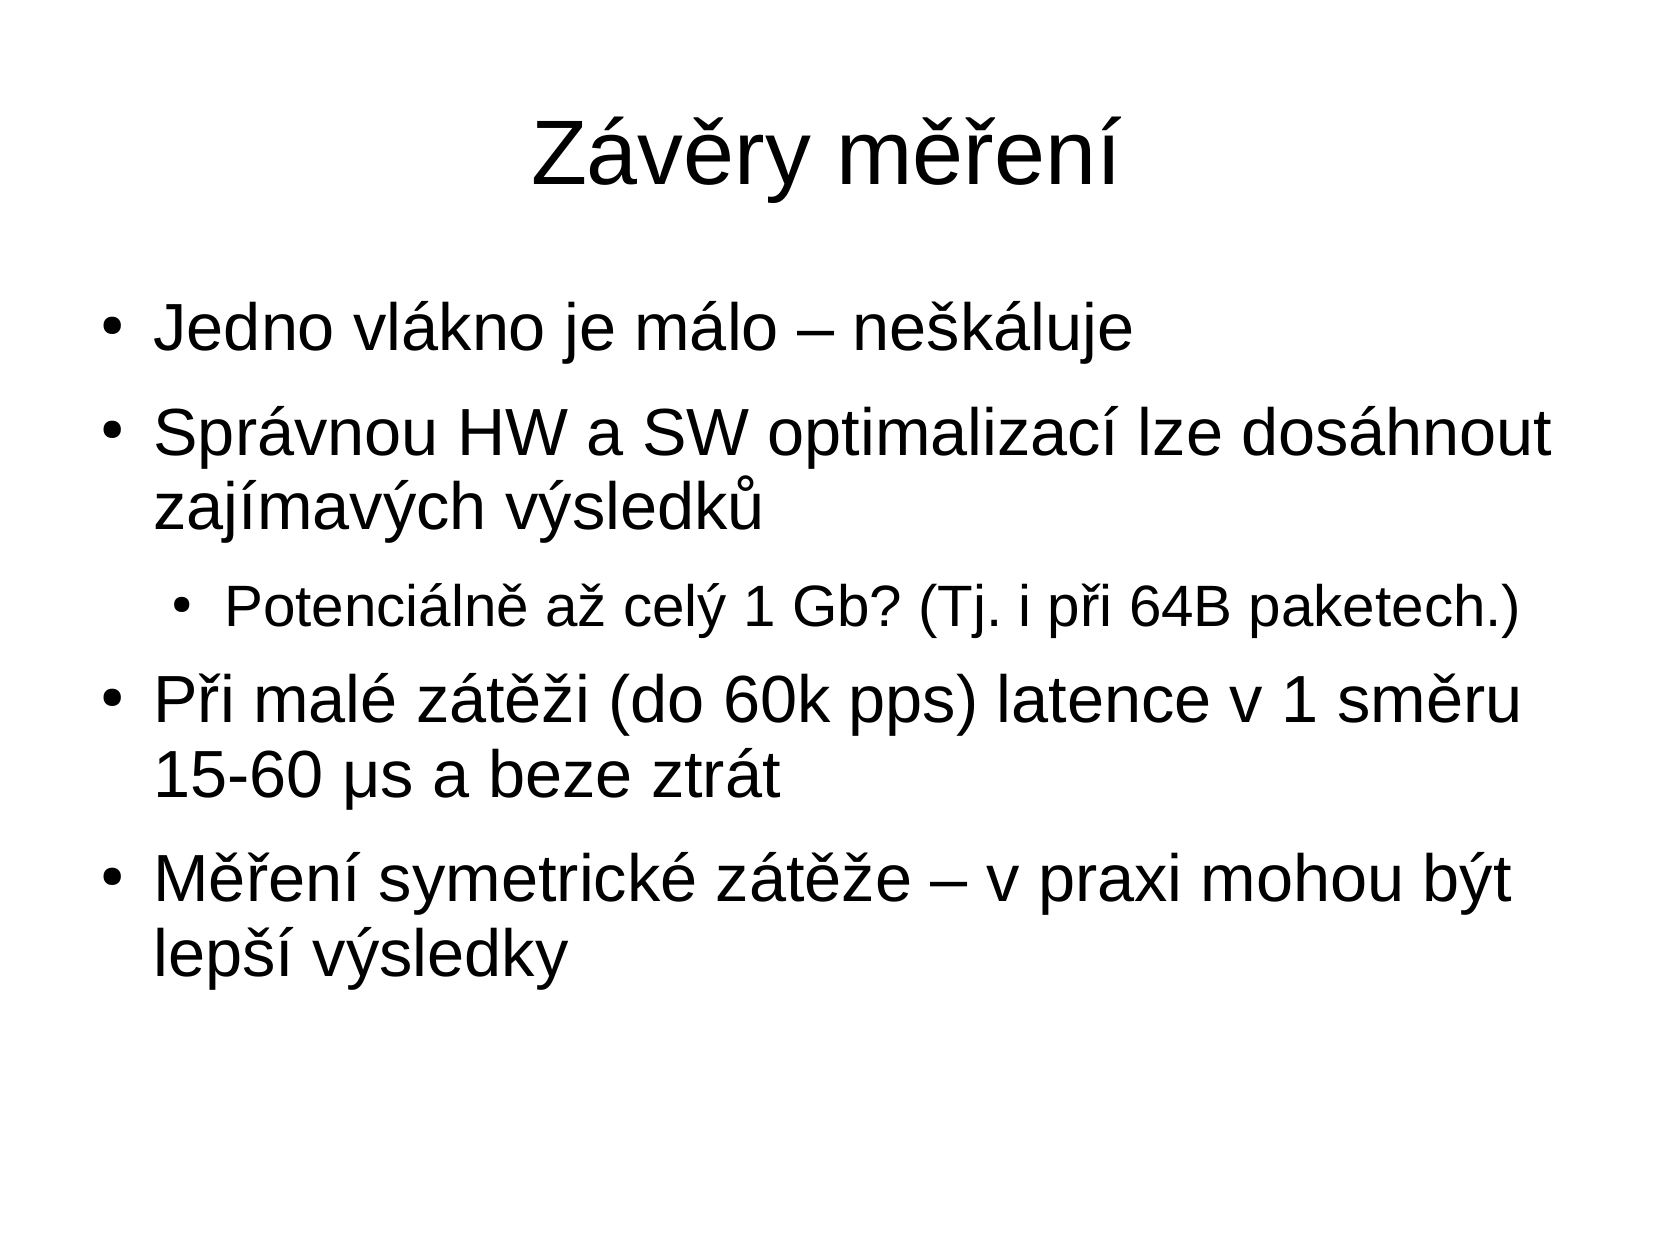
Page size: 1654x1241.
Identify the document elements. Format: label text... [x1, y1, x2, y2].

title Závěry měření [82, 49, 1571, 257]
list Jedno vlákno je málo – neškáluje Správnou HW a SW optimalizací lze dosáhnout zajímavých výsledků Potenciálně až celý 1 Gb? (Tj. i při 64B paketech.) Při malé zátěži (do 60k pps) latence v 1 směru 15-60 μs a beze ztrát Měření symetrické zátěže – v praxi mohou být lepší výsledky [82, 290, 1571, 1109]
